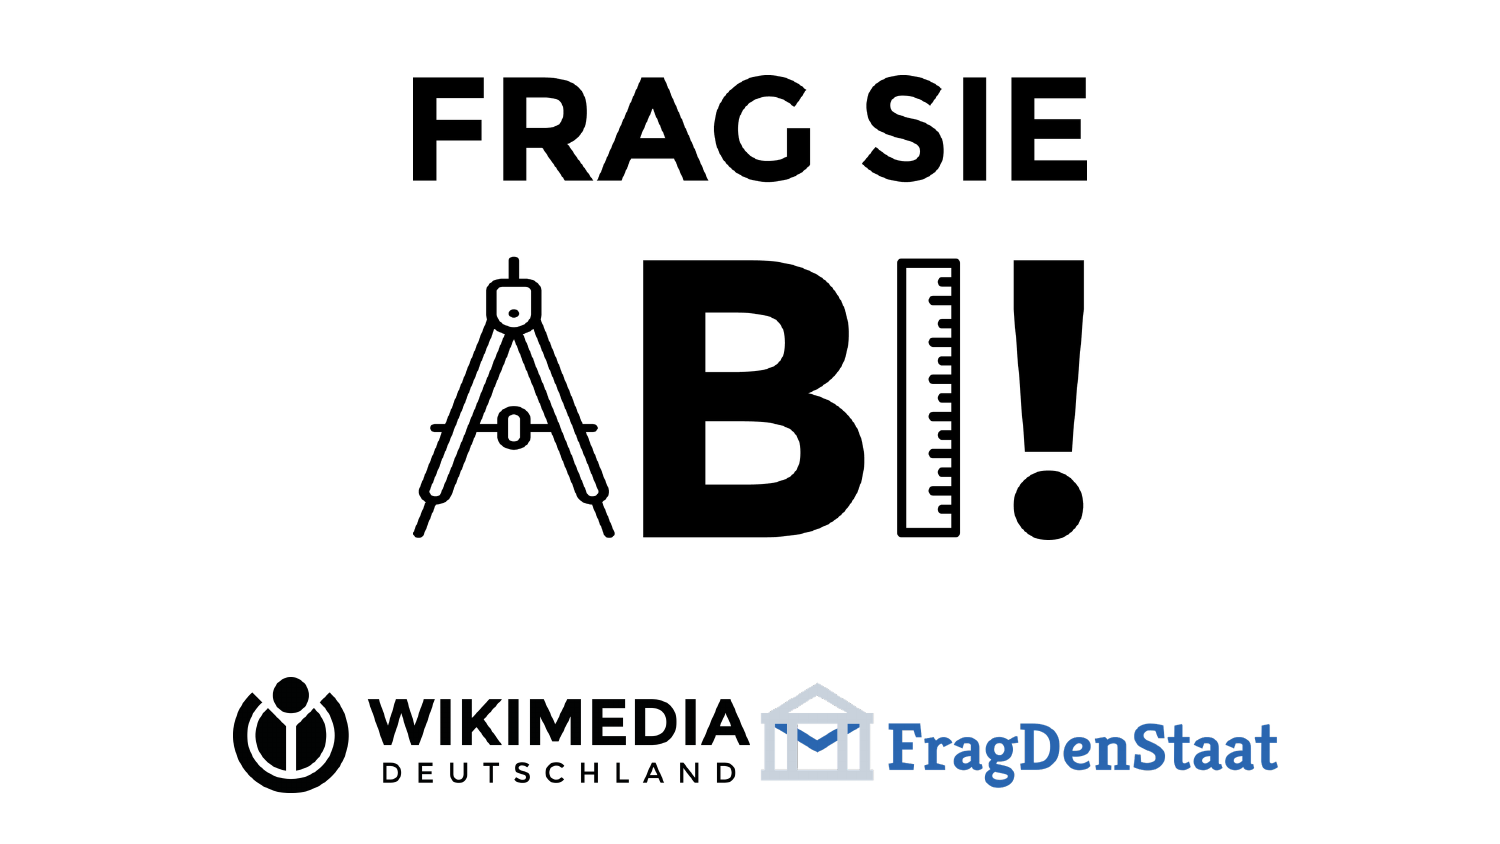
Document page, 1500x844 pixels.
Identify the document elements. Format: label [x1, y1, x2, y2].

picture [413, 75, 1087, 540]
picture [233, 677, 1292, 793]
